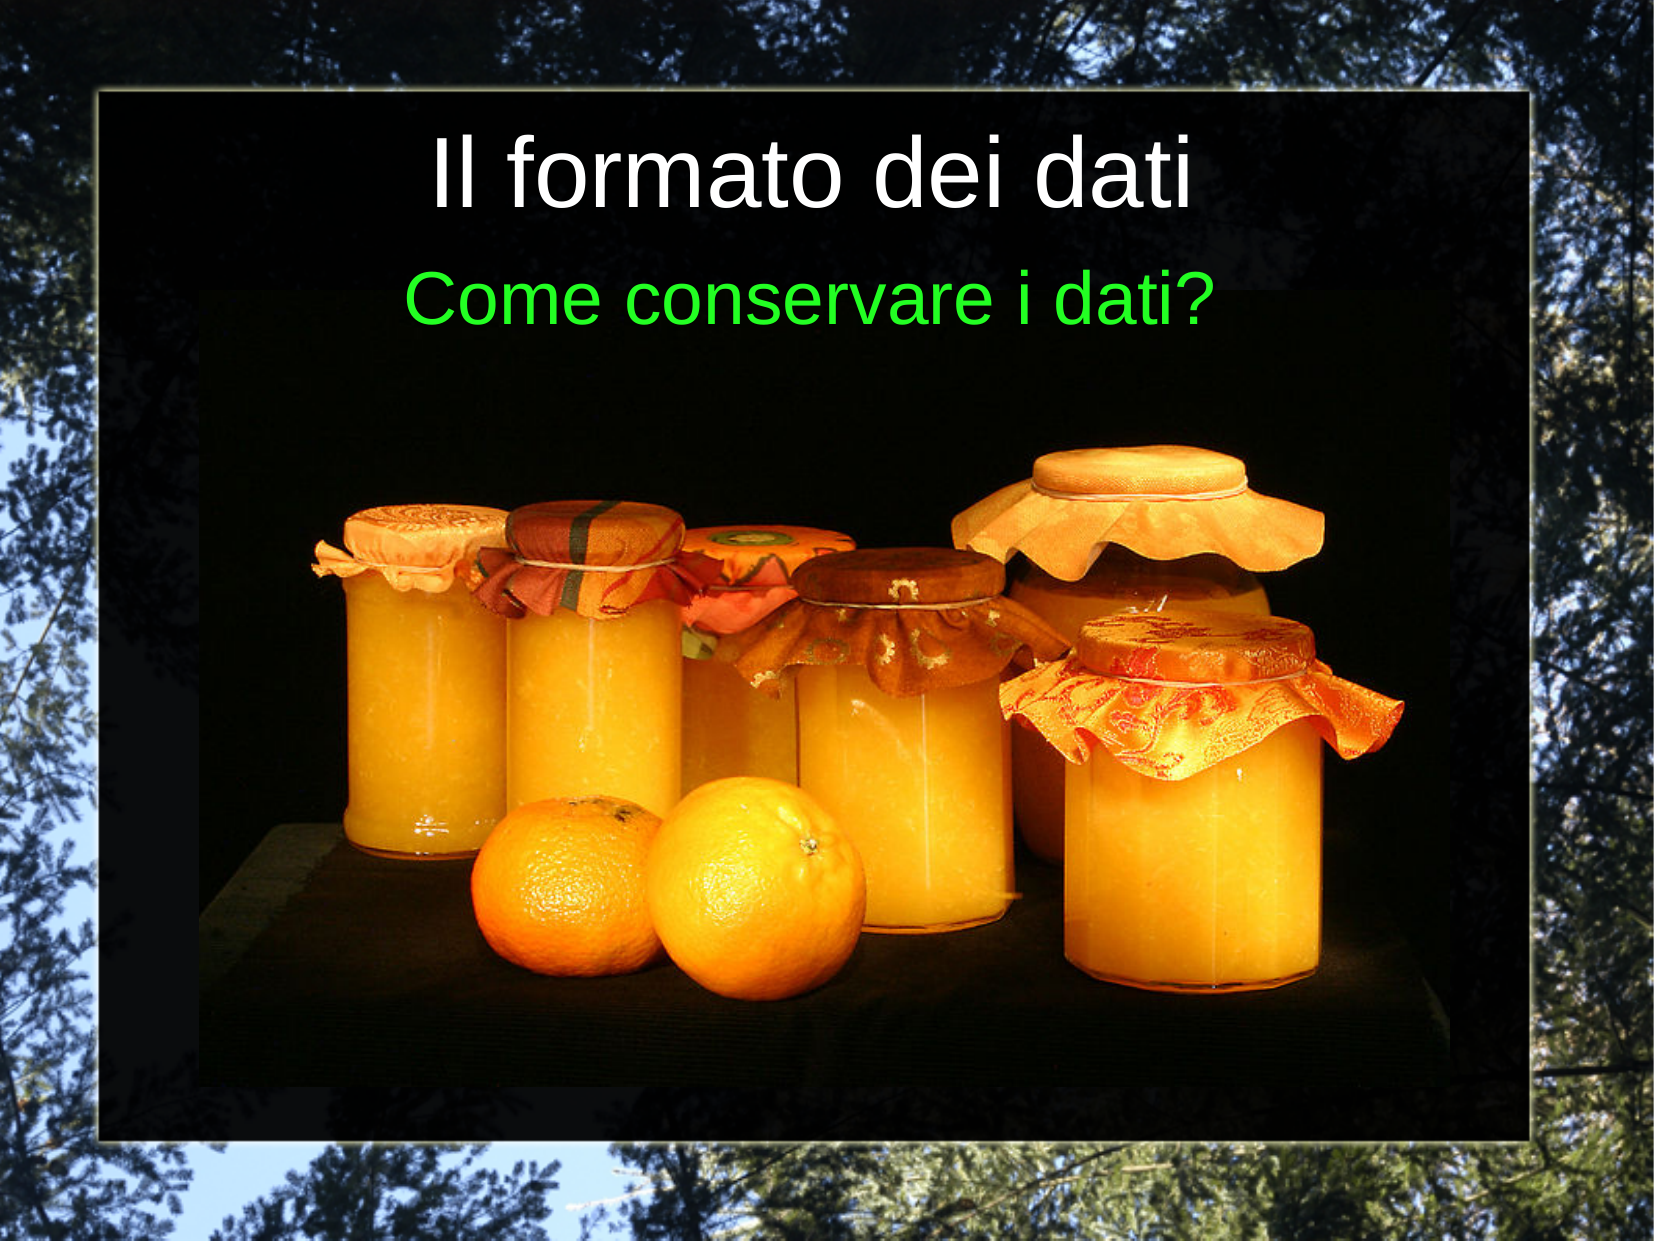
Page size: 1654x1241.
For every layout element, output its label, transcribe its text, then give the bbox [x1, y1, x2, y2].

title Il formato dei dati [88, 88, 1536, 256]
subtitle Come conservare i dati? [82, 256, 1538, 425]
picture [0, 0, 1654, 1241]
